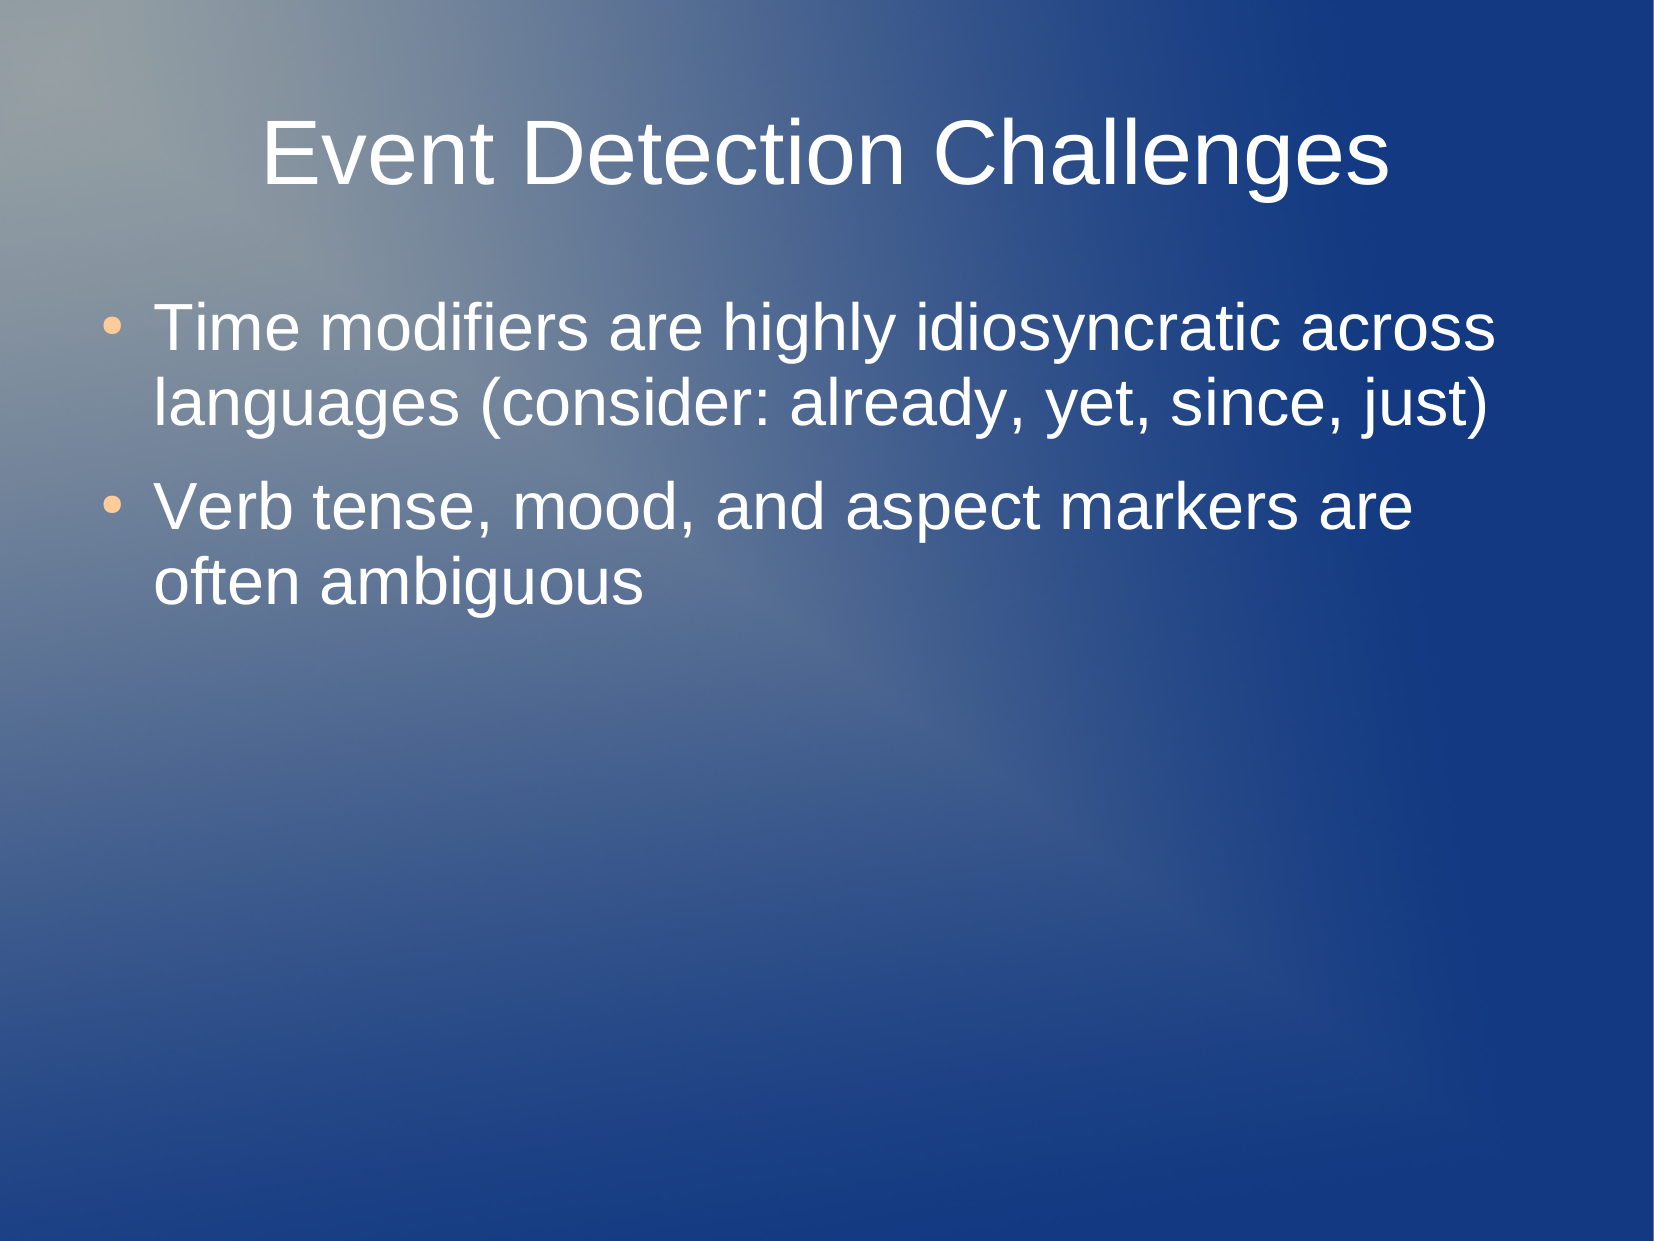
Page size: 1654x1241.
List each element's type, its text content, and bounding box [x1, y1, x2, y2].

list Time modifiers are highly idiosyncratic across languages (consider: already, yet, since, just) Verb tense, mood, and aspect markers are often ambiguous [82, 290, 1571, 1094]
title Event Detection Challenges [82, 56, 1571, 250]
picture [0, 0, 1654, 1241]
